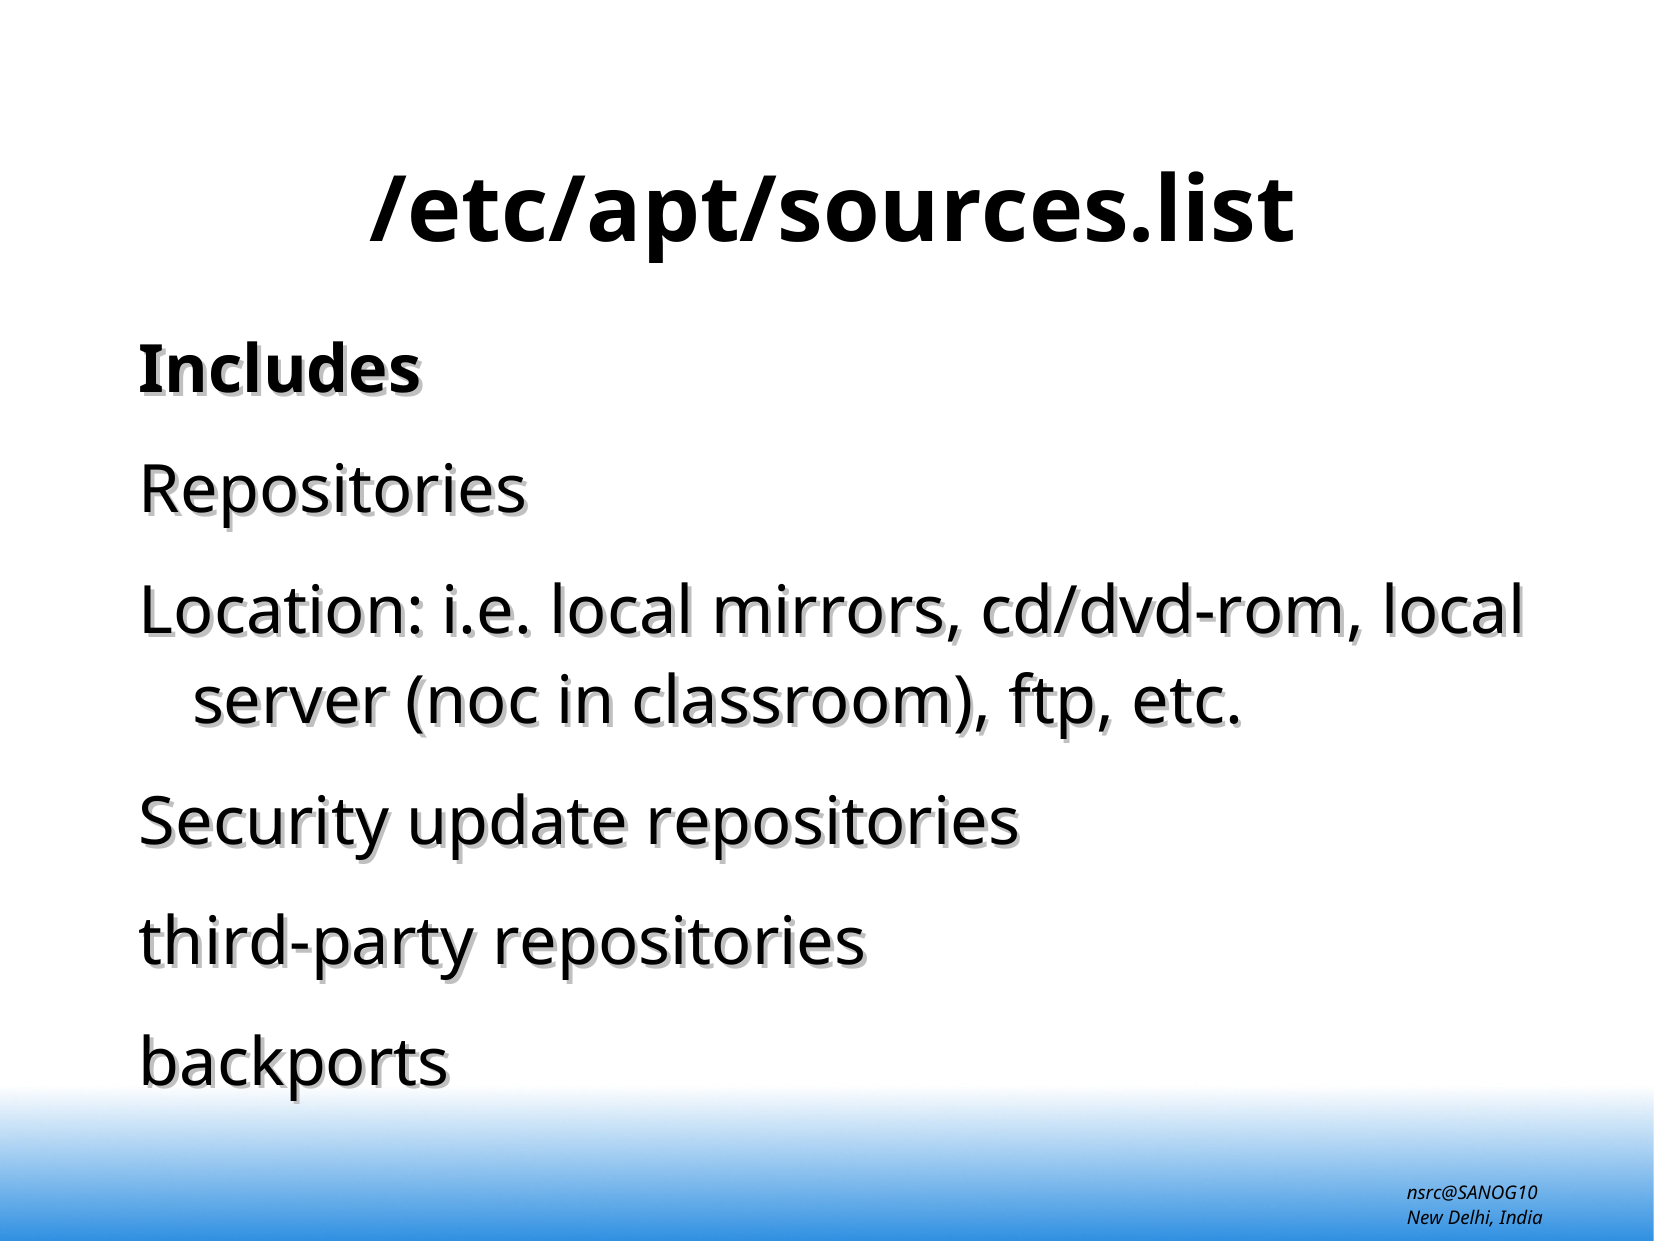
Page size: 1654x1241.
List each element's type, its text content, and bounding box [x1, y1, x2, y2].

title /etc/apt/sources.list [109, 102, 1558, 310]
picture [0, 1083, 1654, 1241]
list Includes Repositories Location: i.e. local mirrors, cd/dvd-rom, local server (noc in classroom), ftp, etc. Security update repositories third-party repositories backports [121, 321, 1543, 1104]
